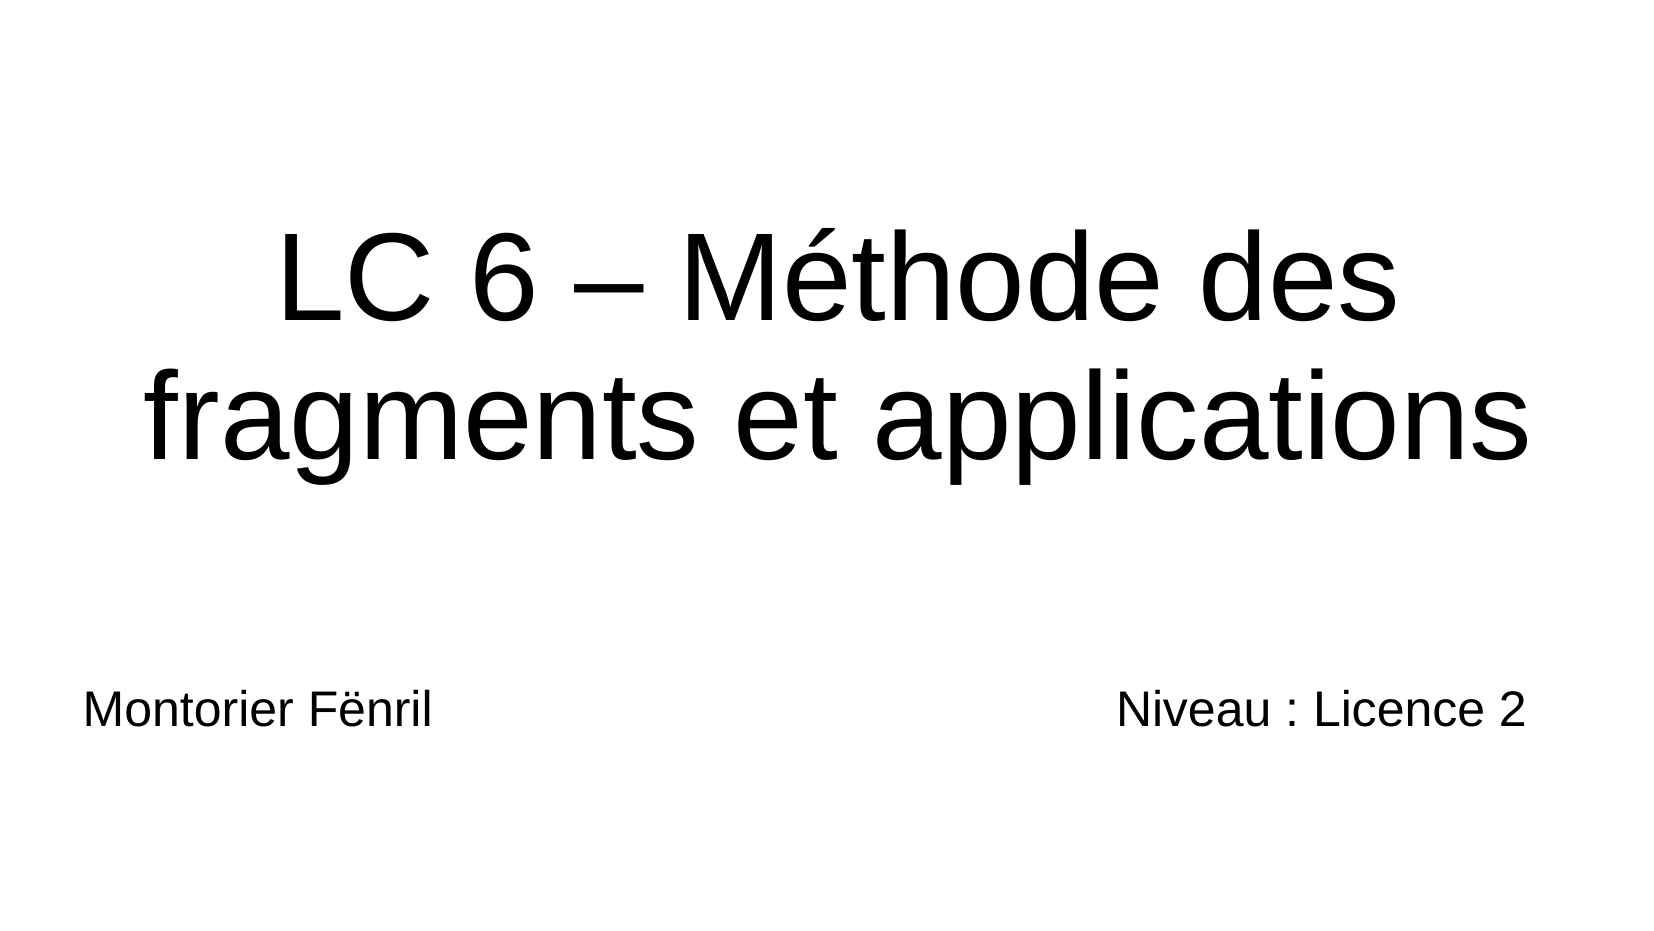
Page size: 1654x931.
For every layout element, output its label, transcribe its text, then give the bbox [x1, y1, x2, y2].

subtitle Montorier Fënril Niveau : Licence 2 [82, 661, 1571, 758]
title LC 6 – Méthode des fragments et applications [94, 136, 1583, 557]
